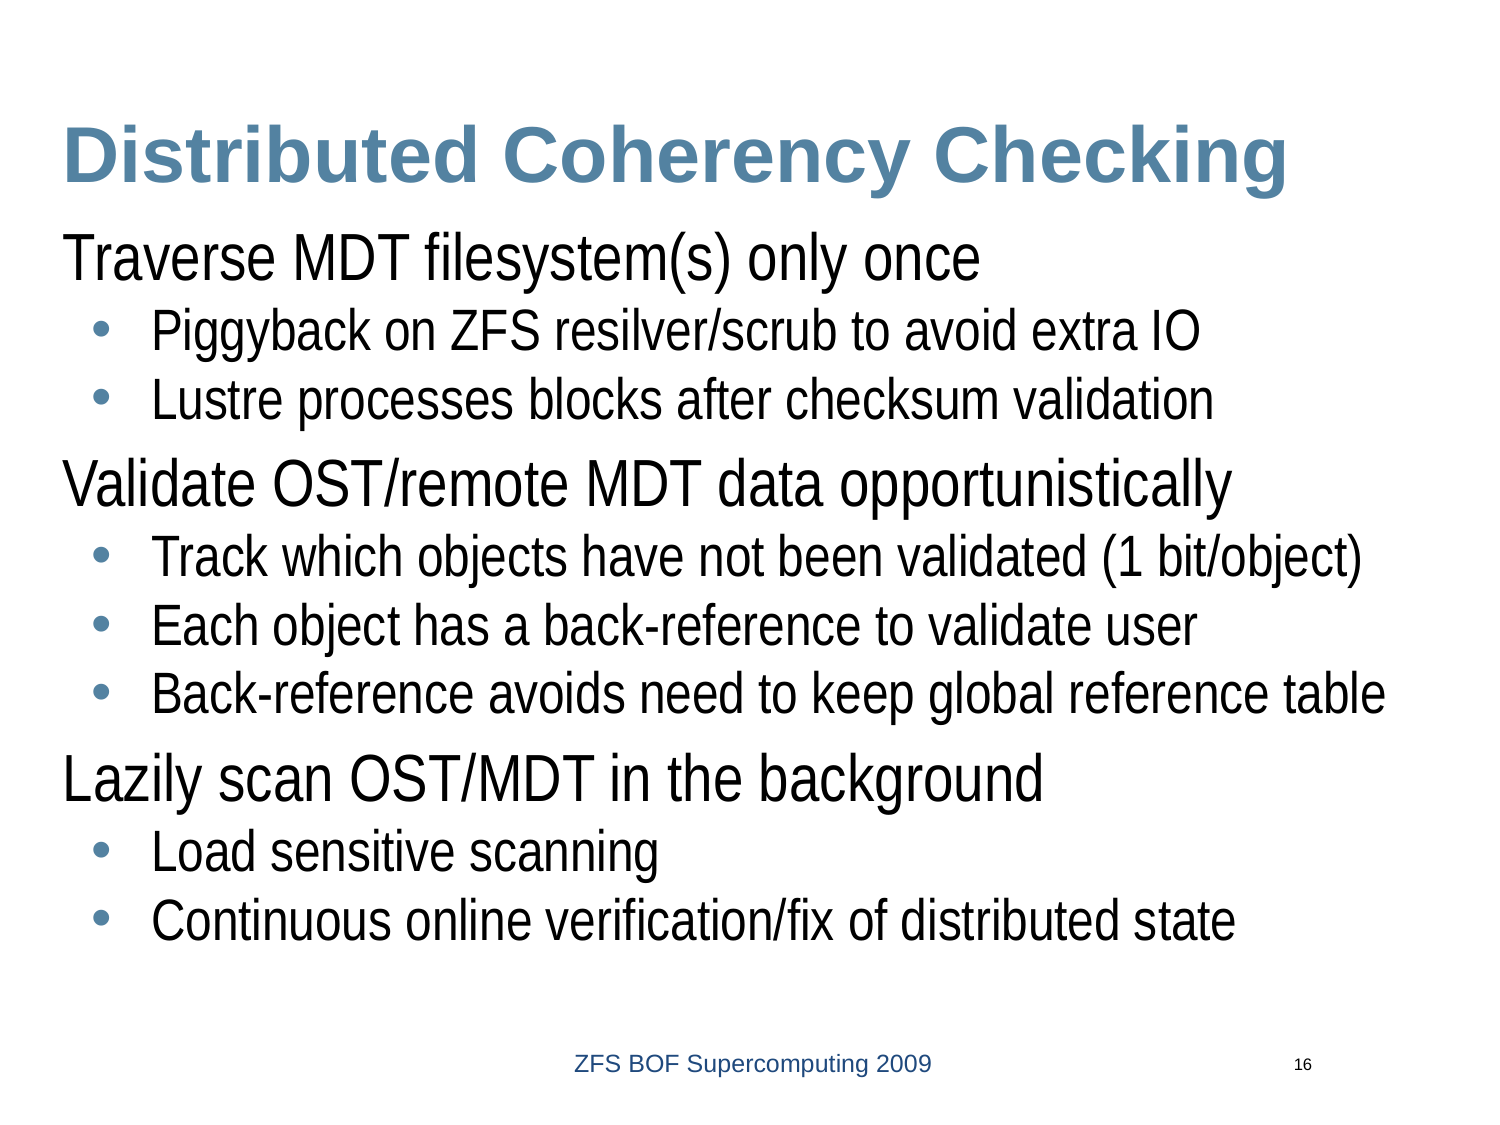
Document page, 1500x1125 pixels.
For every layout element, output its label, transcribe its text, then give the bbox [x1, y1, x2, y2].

text_box <number> [1292, 1047, 1314, 1067]
title Distributed Coherency Checking [62, 122, 1425, 258]
list Traverse MDT filesystem(s) only once Piggyback on ZFS resilver/scrub to avoid extra IO Lustre processes blocks after checksum validation Validate OST/remote MDT data opportunistically Track which objects have not been validated (1 bit/object) Each object has a back-reference to validate user Back-reference avoids need to keep global reference table Lazily scan OST/MDT in the background Load sensitive scanning Continuous online verification/fix of distributed state [62, 230, 1400, 1047]
